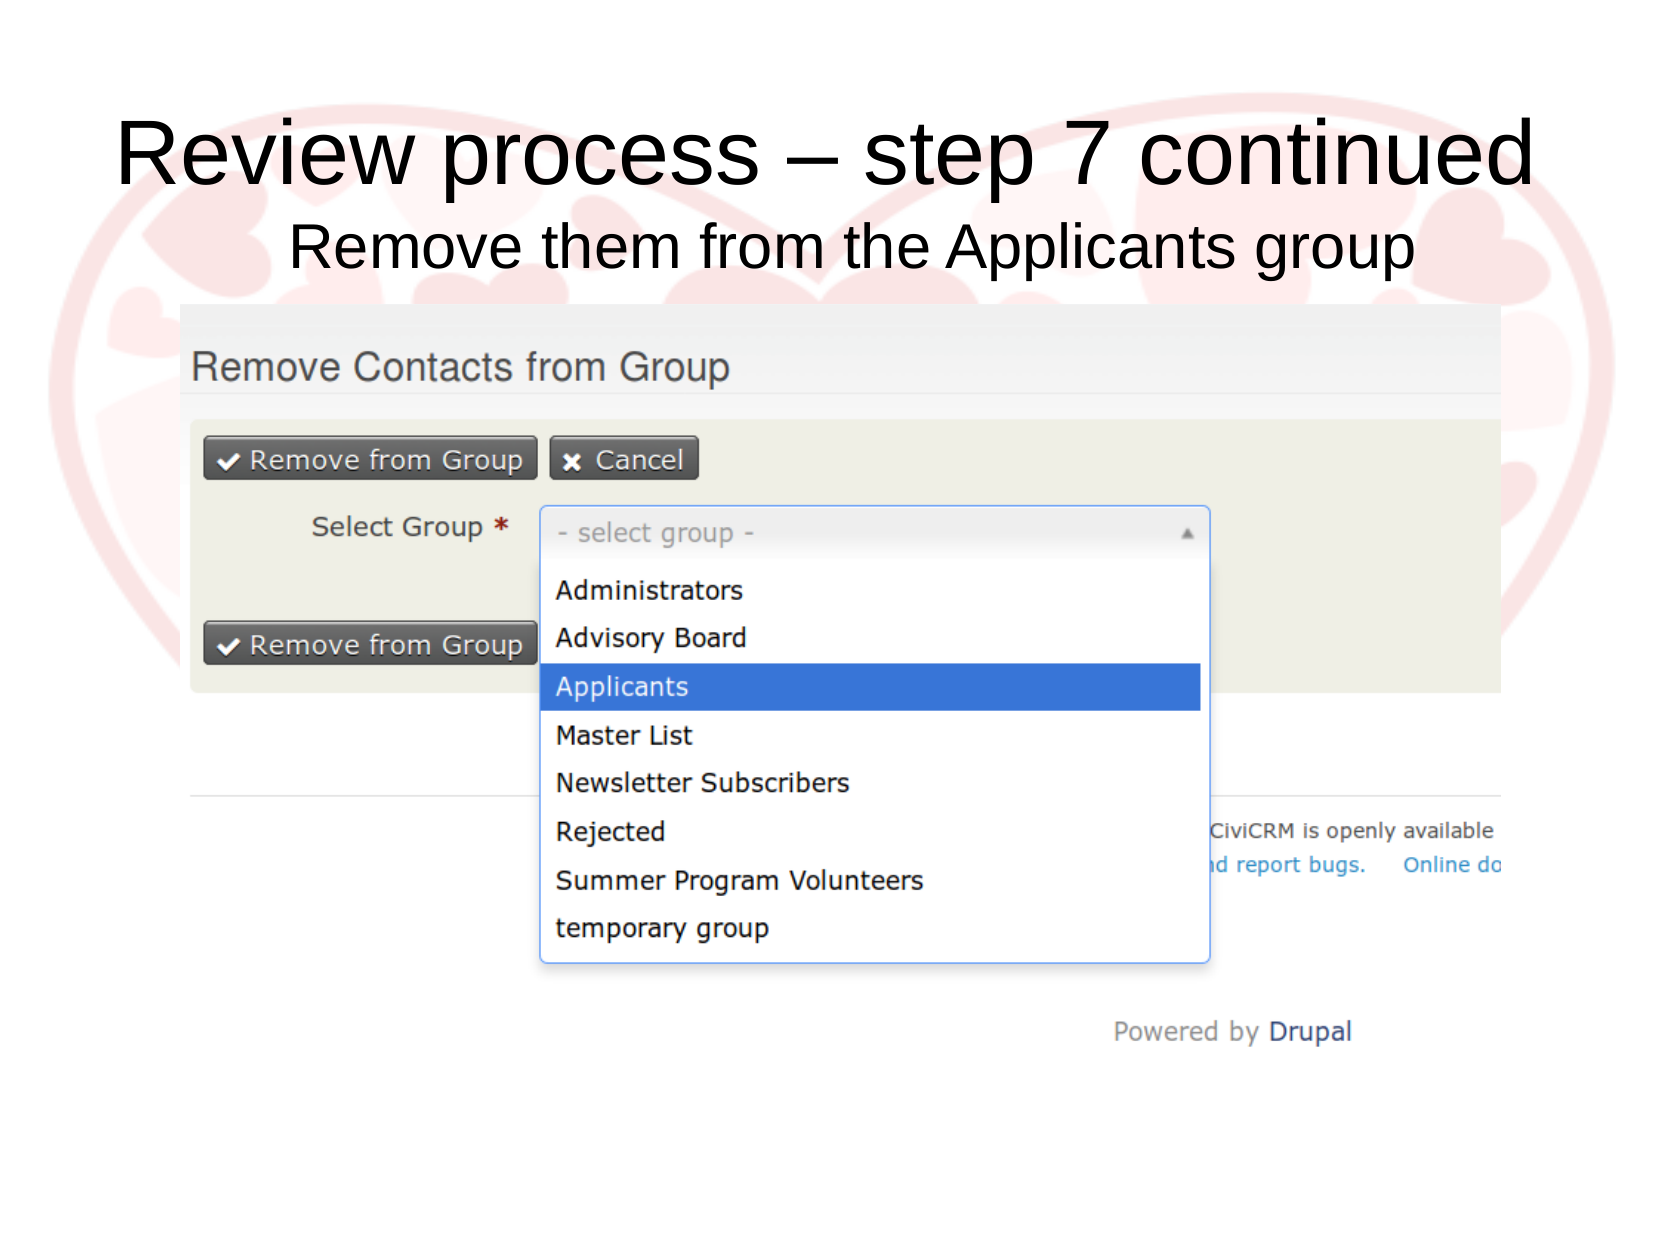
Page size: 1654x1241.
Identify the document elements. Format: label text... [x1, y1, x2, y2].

title Review process – step 7 continued [82, 49, 1571, 257]
text_box Remove them from the Applicants group [220, 211, 1471, 301]
picture [180, 304, 1501, 1156]
